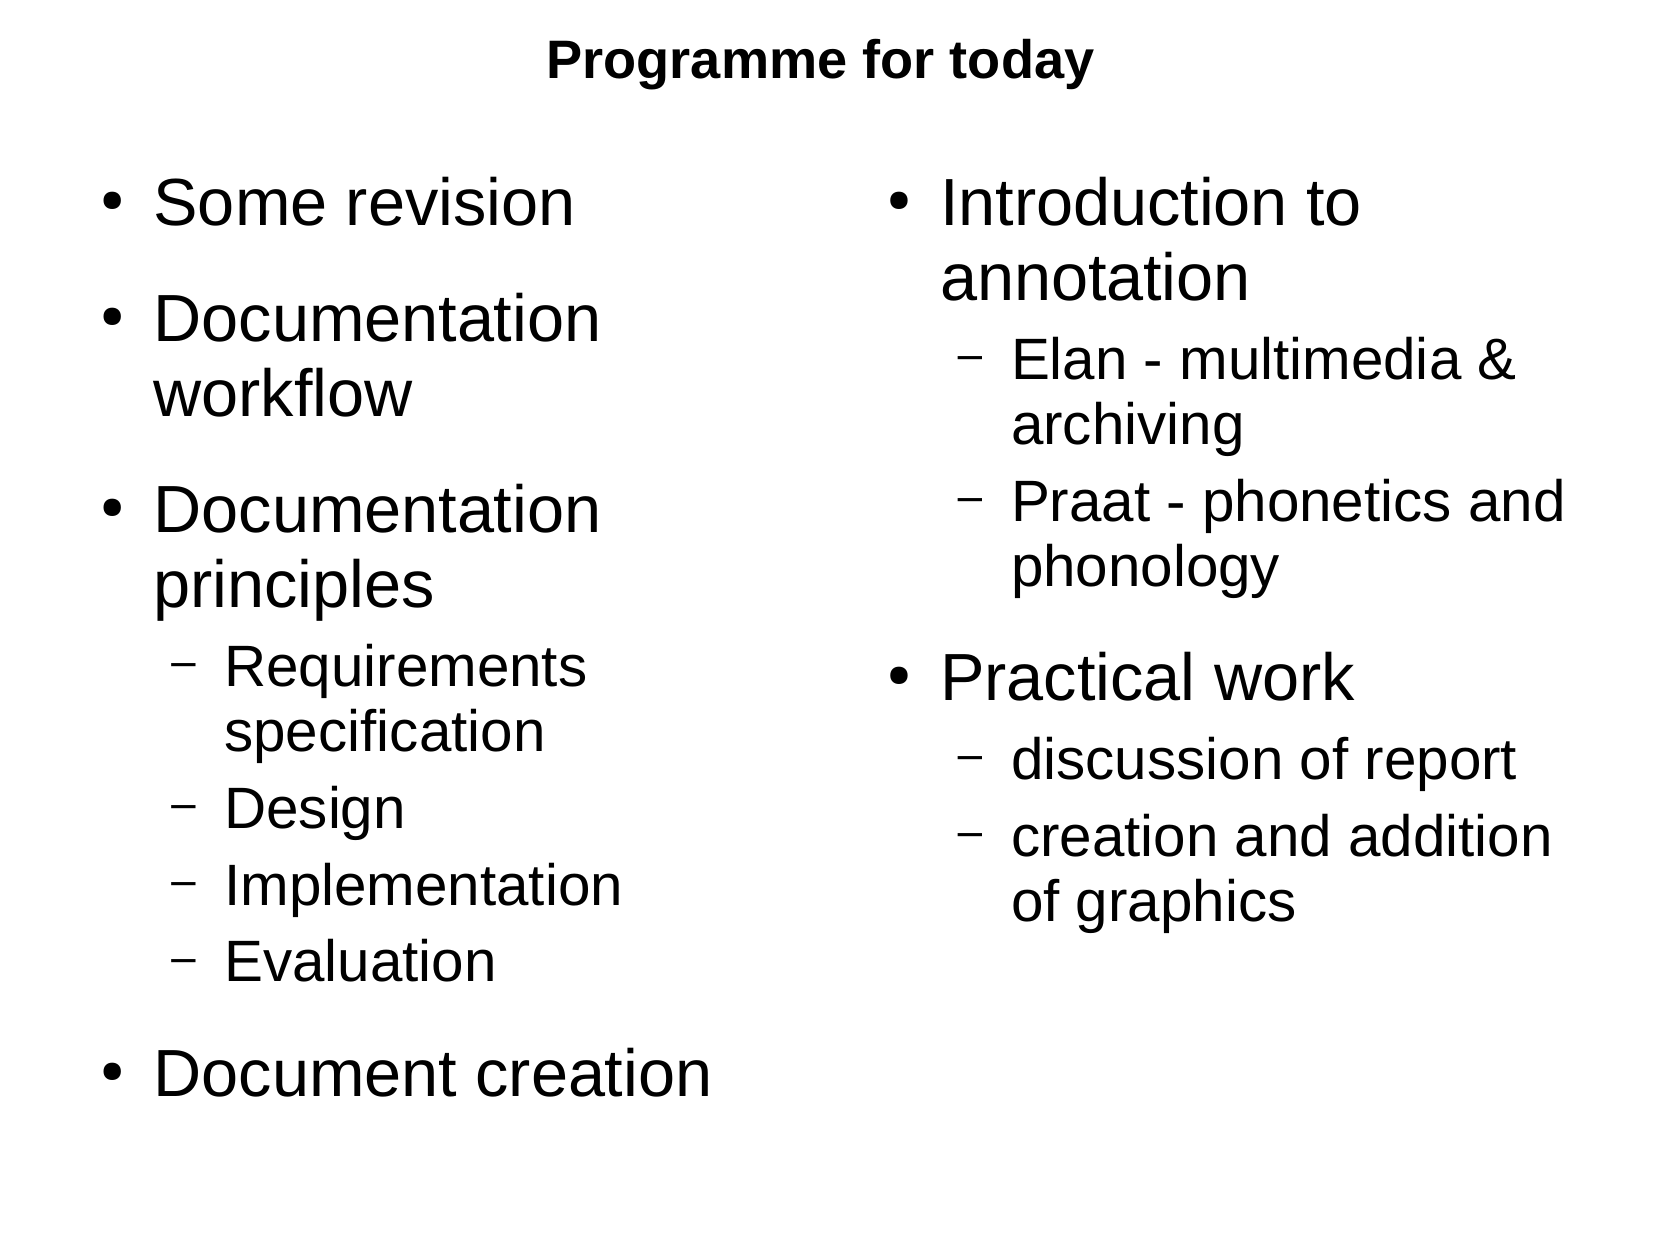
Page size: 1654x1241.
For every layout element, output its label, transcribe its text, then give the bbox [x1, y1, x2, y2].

title Programme for today [11, 13, 1630, 107]
list Introduction to annotation Elan - multimedia & archiving Praat - phonetics and phonology Practical work discussion of report creation and addition of graphics [869, 165, 1619, 1146]
list Some revision Documentation workflow Documentation principles Requirements specification Design Implementation Evaluation Document creation [82, 165, 832, 1146]
